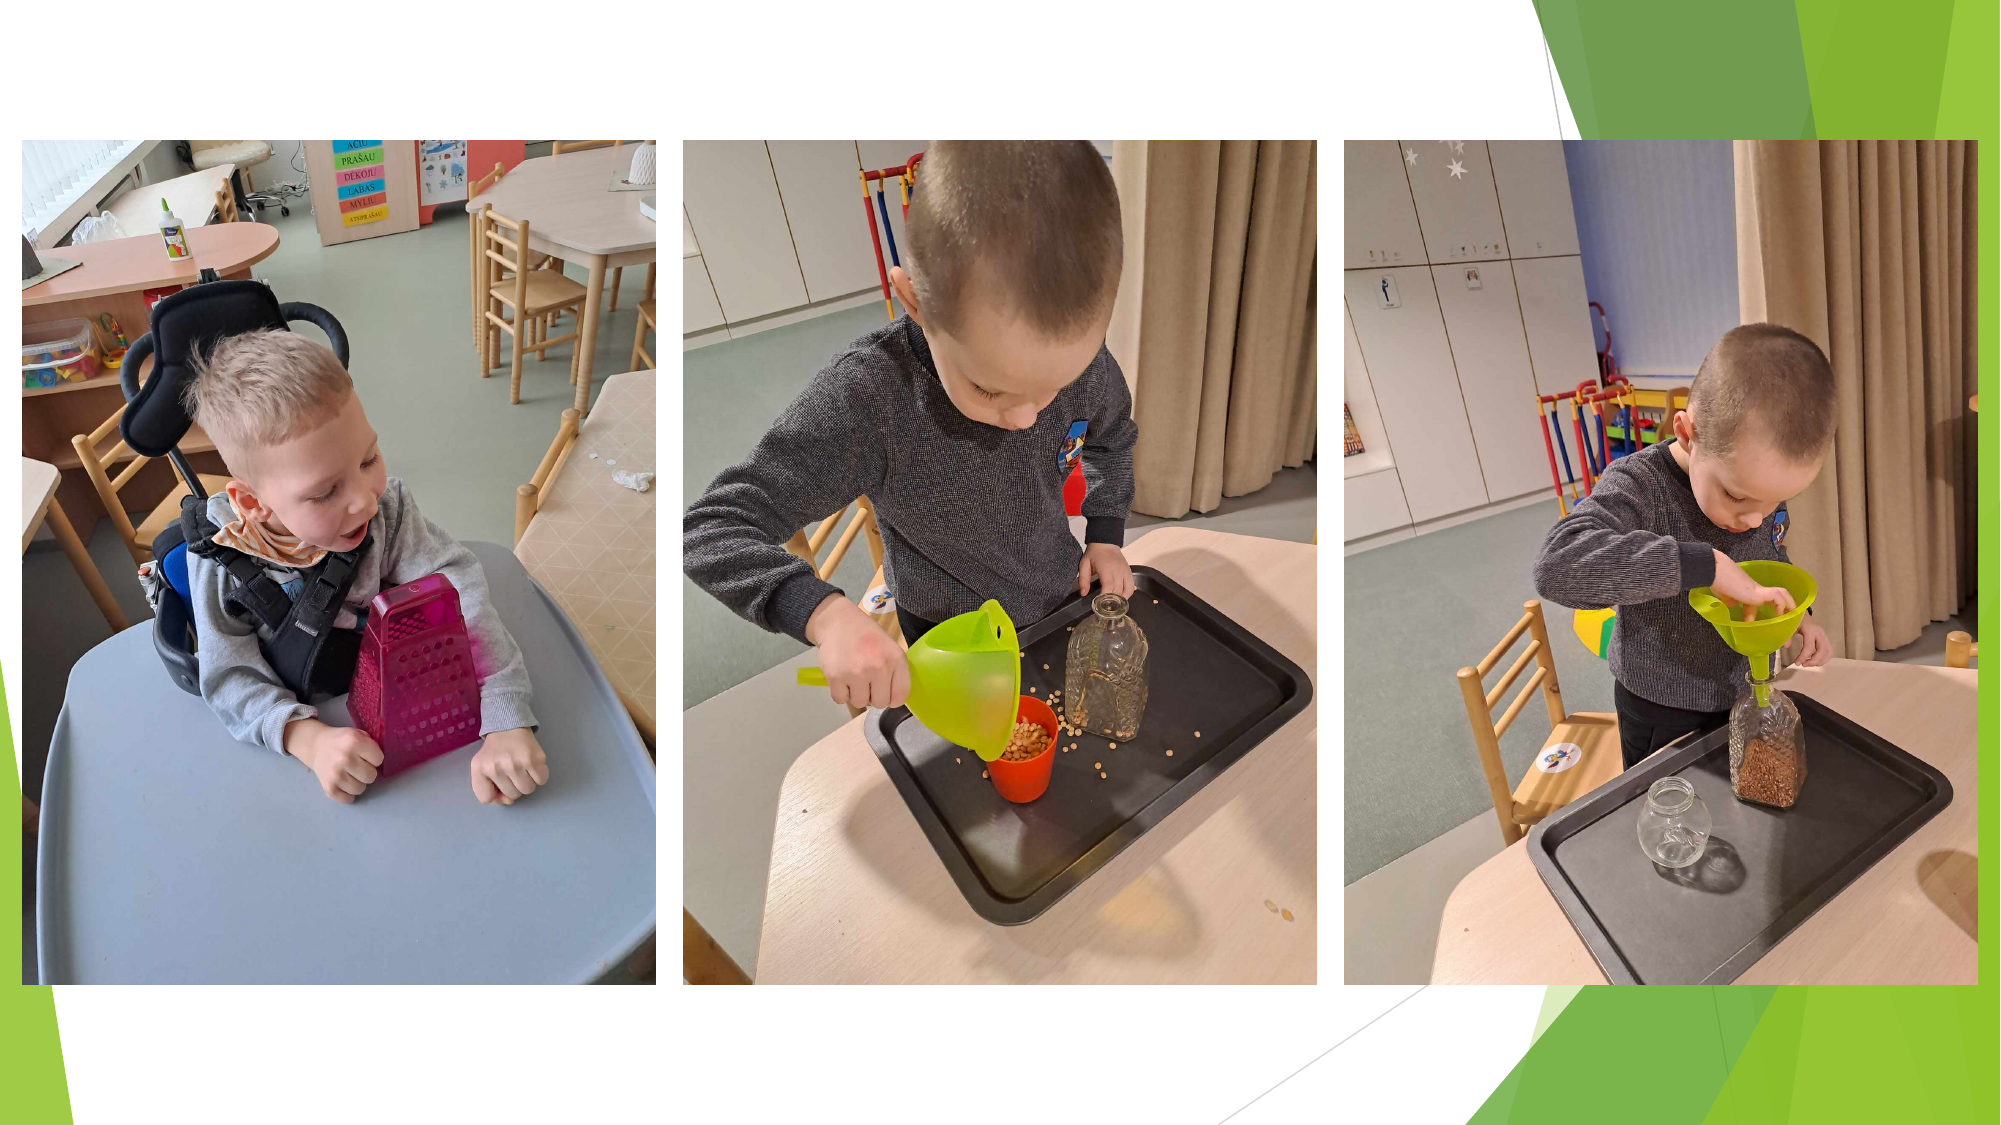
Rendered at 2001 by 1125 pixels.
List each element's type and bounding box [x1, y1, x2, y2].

picture [1344, 140, 1978, 985]
picture [22, 140, 656, 985]
picture [683, 140, 1317, 985]
